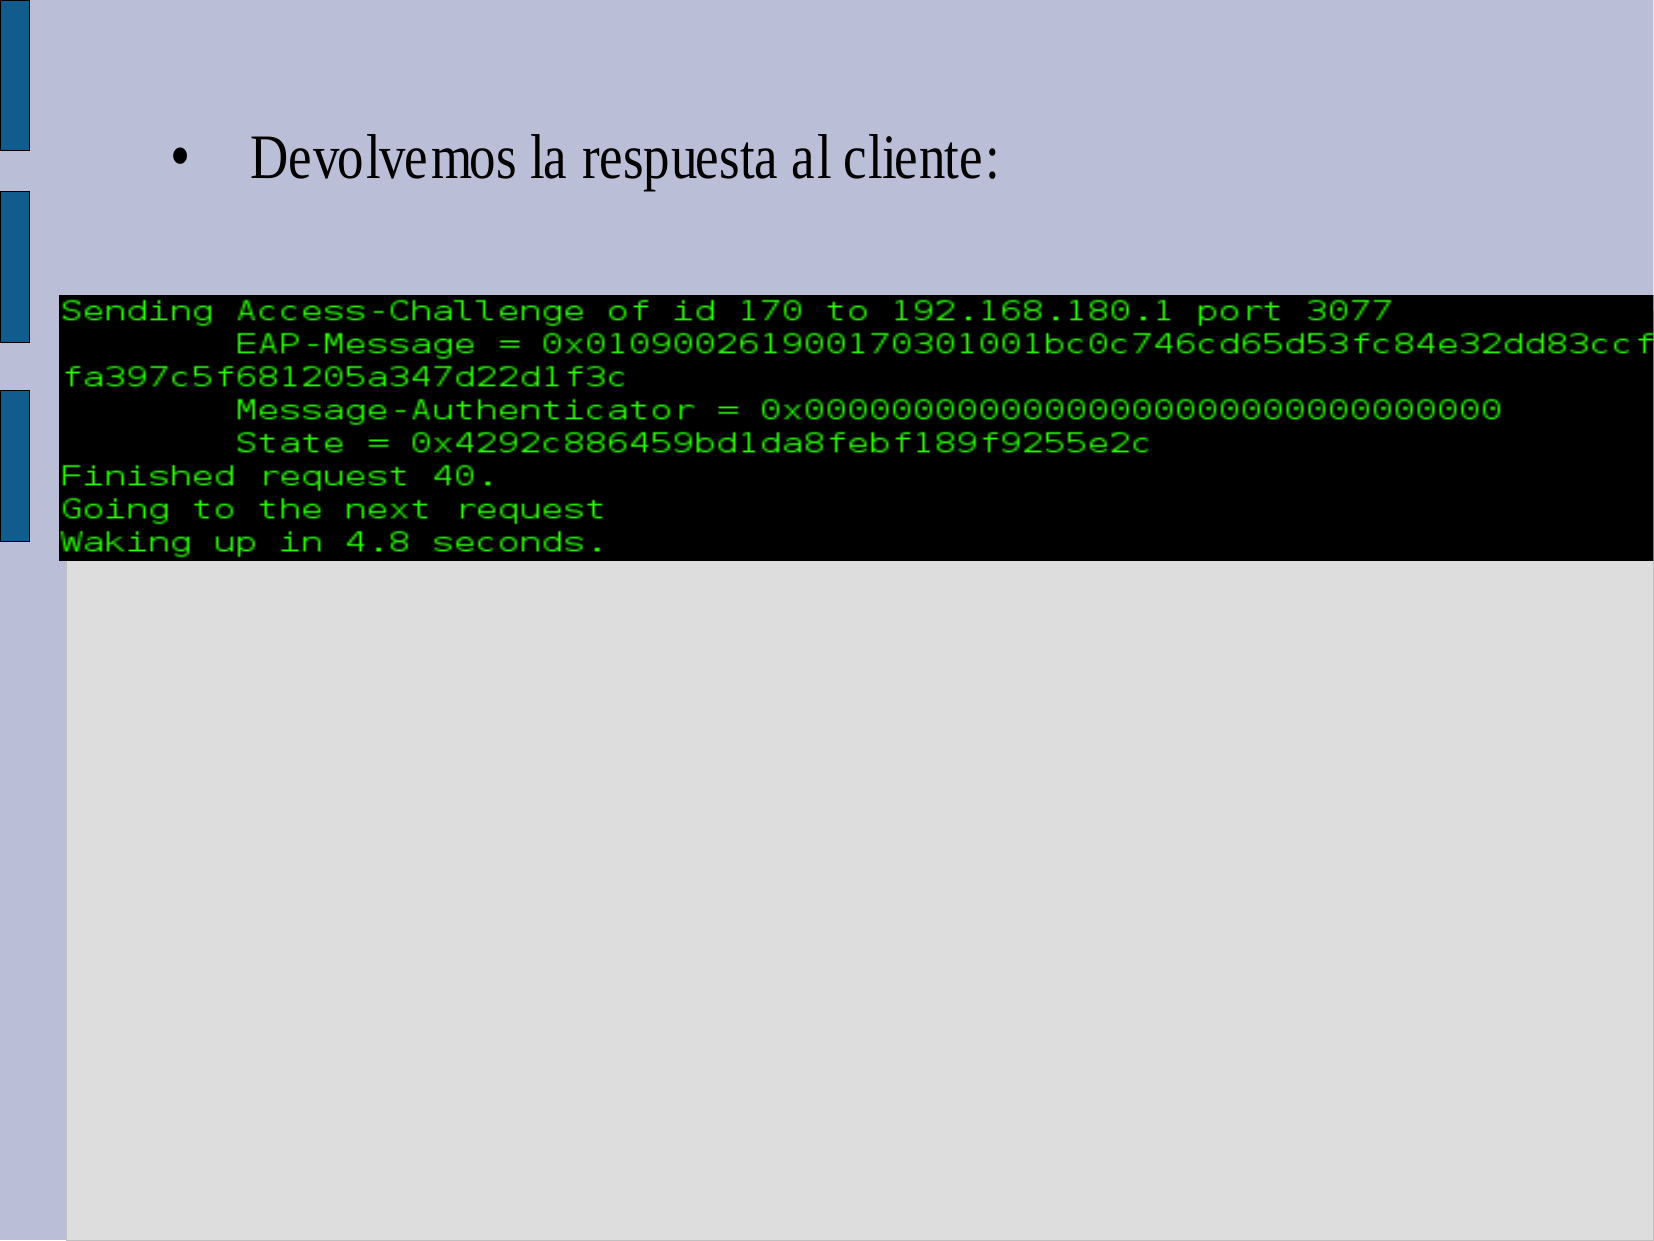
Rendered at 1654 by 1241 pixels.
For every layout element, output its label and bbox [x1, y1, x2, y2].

picture [59, 295, 1654, 561]
chart [88, 113, 1654, 295]
